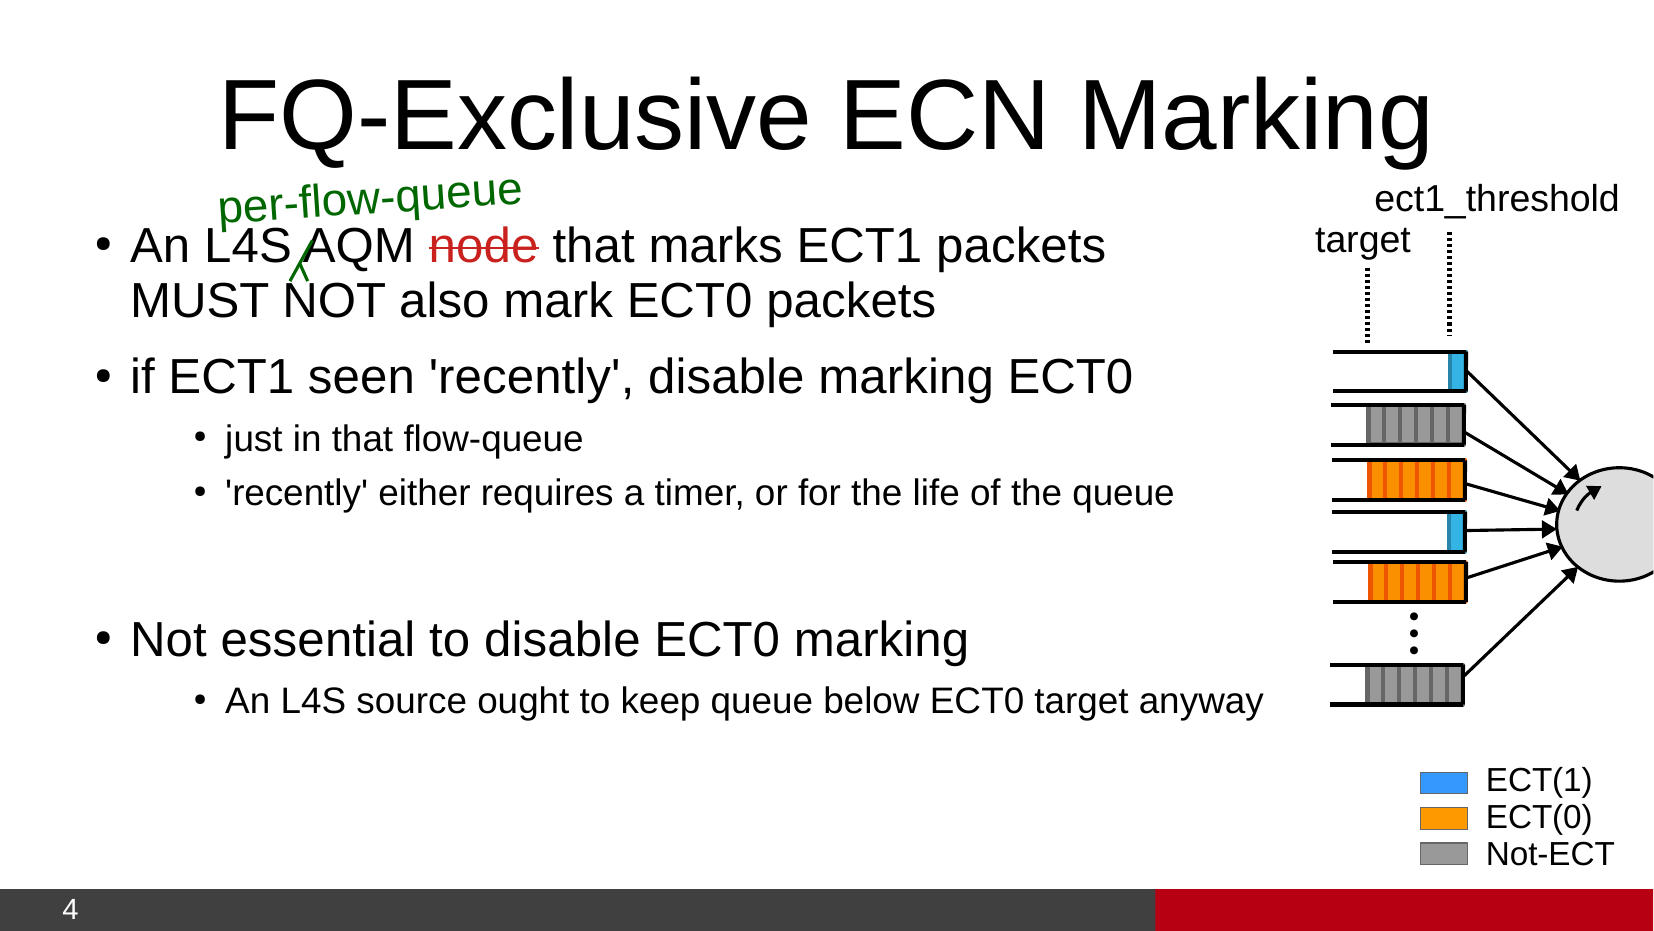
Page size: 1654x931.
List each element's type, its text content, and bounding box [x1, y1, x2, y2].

text_box ECT(1) ECT(0) Not-ECT [1471, 754, 1630, 881]
text_box [1367, 667, 1460, 702]
text_box [1420, 807, 1468, 830]
text_box [1420, 843, 1468, 865]
text_box target [1300, 211, 1426, 269]
title FQ-Exclusive ECN Marking [82, 37, 1571, 193]
text_box ... [1389, 594, 1479, 674]
text_box [1556, 467, 1654, 582]
text_box per-flow-queue [200, 153, 540, 242]
text_box [1450, 354, 1463, 389]
text_box [1449, 514, 1462, 550]
text_box ect1_threshold [1359, 170, 1635, 227]
text_box [1420, 772, 1468, 794]
list An L4S AQM node that marks ECT1 packets MUST NOT also mark ECT0 packets if ECT1 seen 'recently', disable marking ECT0 just in that flow-queue 'recently' either requires a timer, or for the life of the queue Not essential to disable ECT0 marking An L4S source ought to keep queue below ECT0 target anyway [82, 217, 1280, 757]
text_box [1369, 462, 1462, 498]
text_box [1370, 564, 1463, 600]
text_box [1368, 407, 1461, 443]
